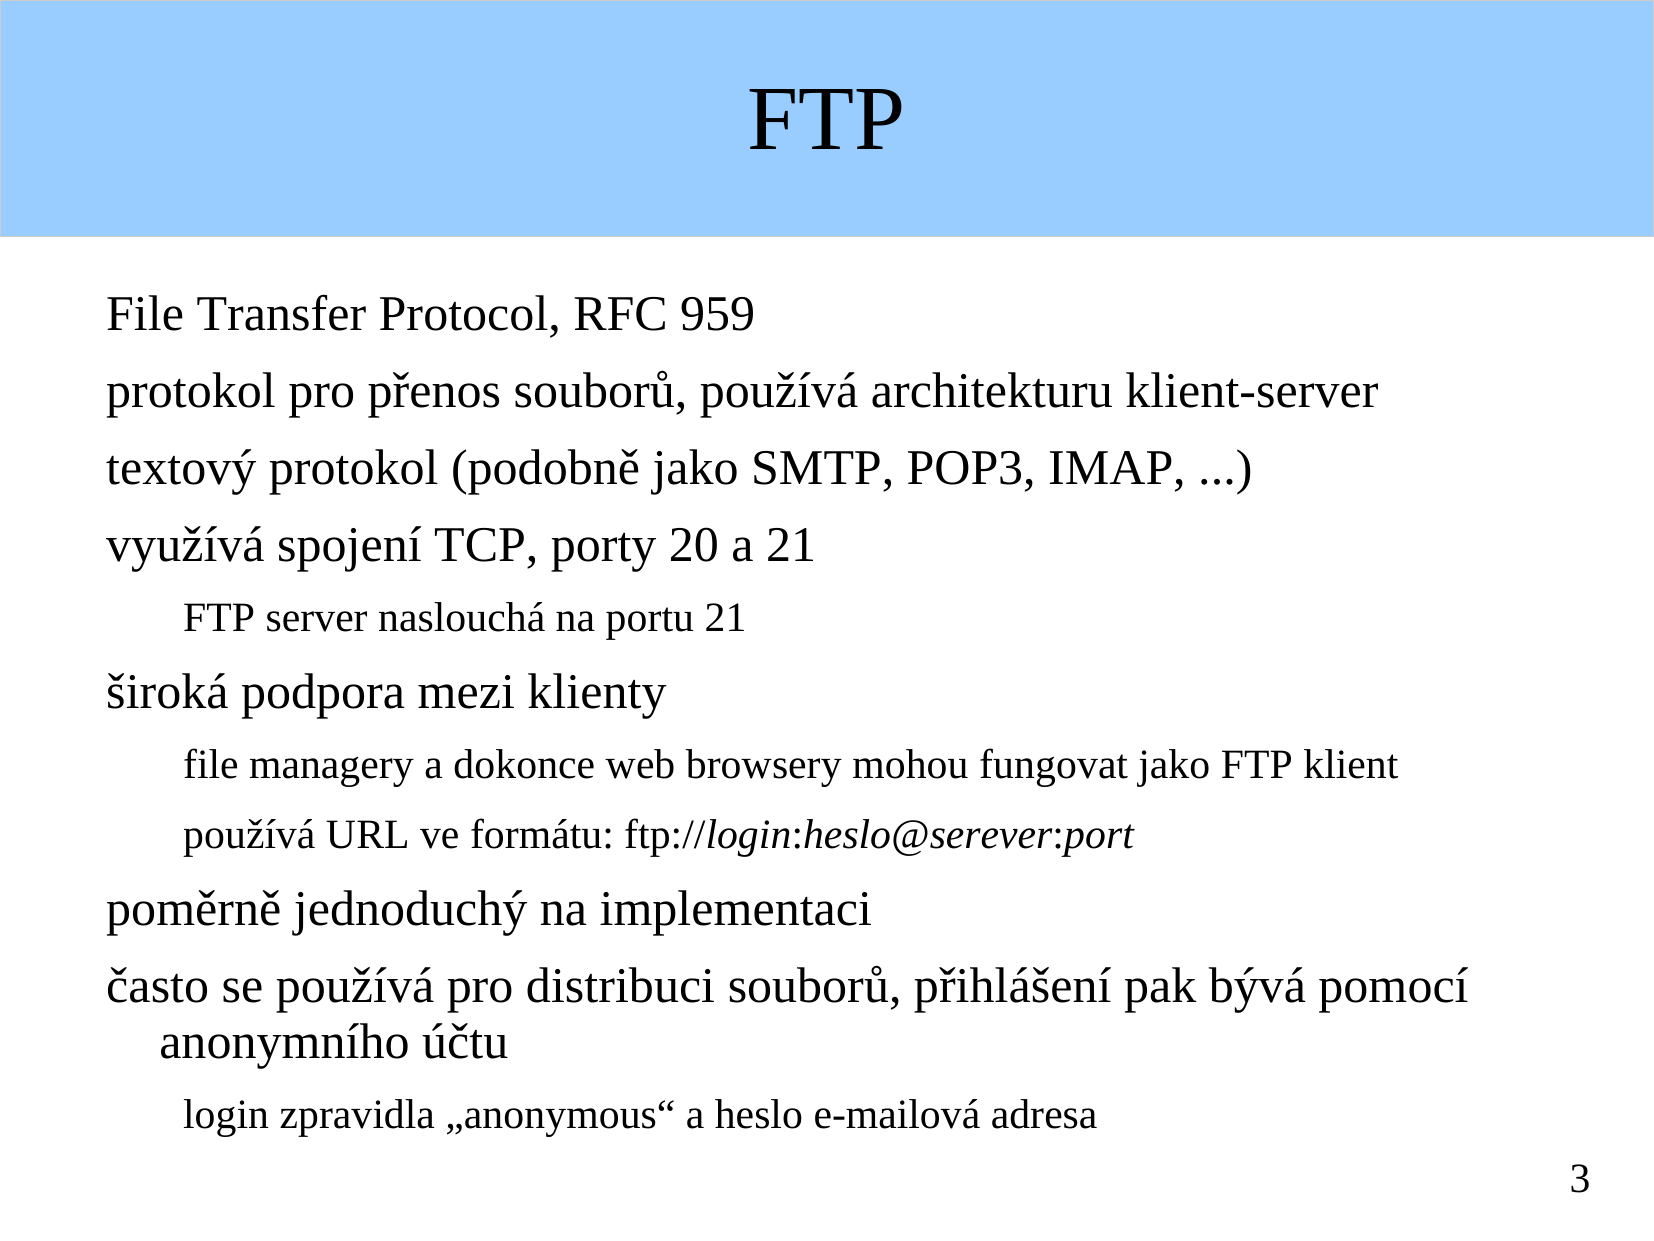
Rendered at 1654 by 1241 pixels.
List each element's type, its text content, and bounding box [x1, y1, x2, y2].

title FTP [0, 0, 1654, 237]
list File Transfer Protocol, RFC 959 protokol pro přenos souborů, používá architekturu klient-server textový protokol (podobně jako SMTP, POP3, IMAP, ...) využívá spojení TCP, porty 20 a 21 FTP server naslouchá na portu 21 široká podpora mezi klienty file managery a dokonce web browsery mohou fungovat jako FTP klient používá URL ve formátu: ftp://login:heslo@serever:port poměrně jednoduchý na implementaci často se používá pro distribuci souborů, přihlášení pak bývá pomocí anonymního účtu login zpravidla „anonymous“ a heslo e-mailová adresa [88, 285, 1565, 1138]
